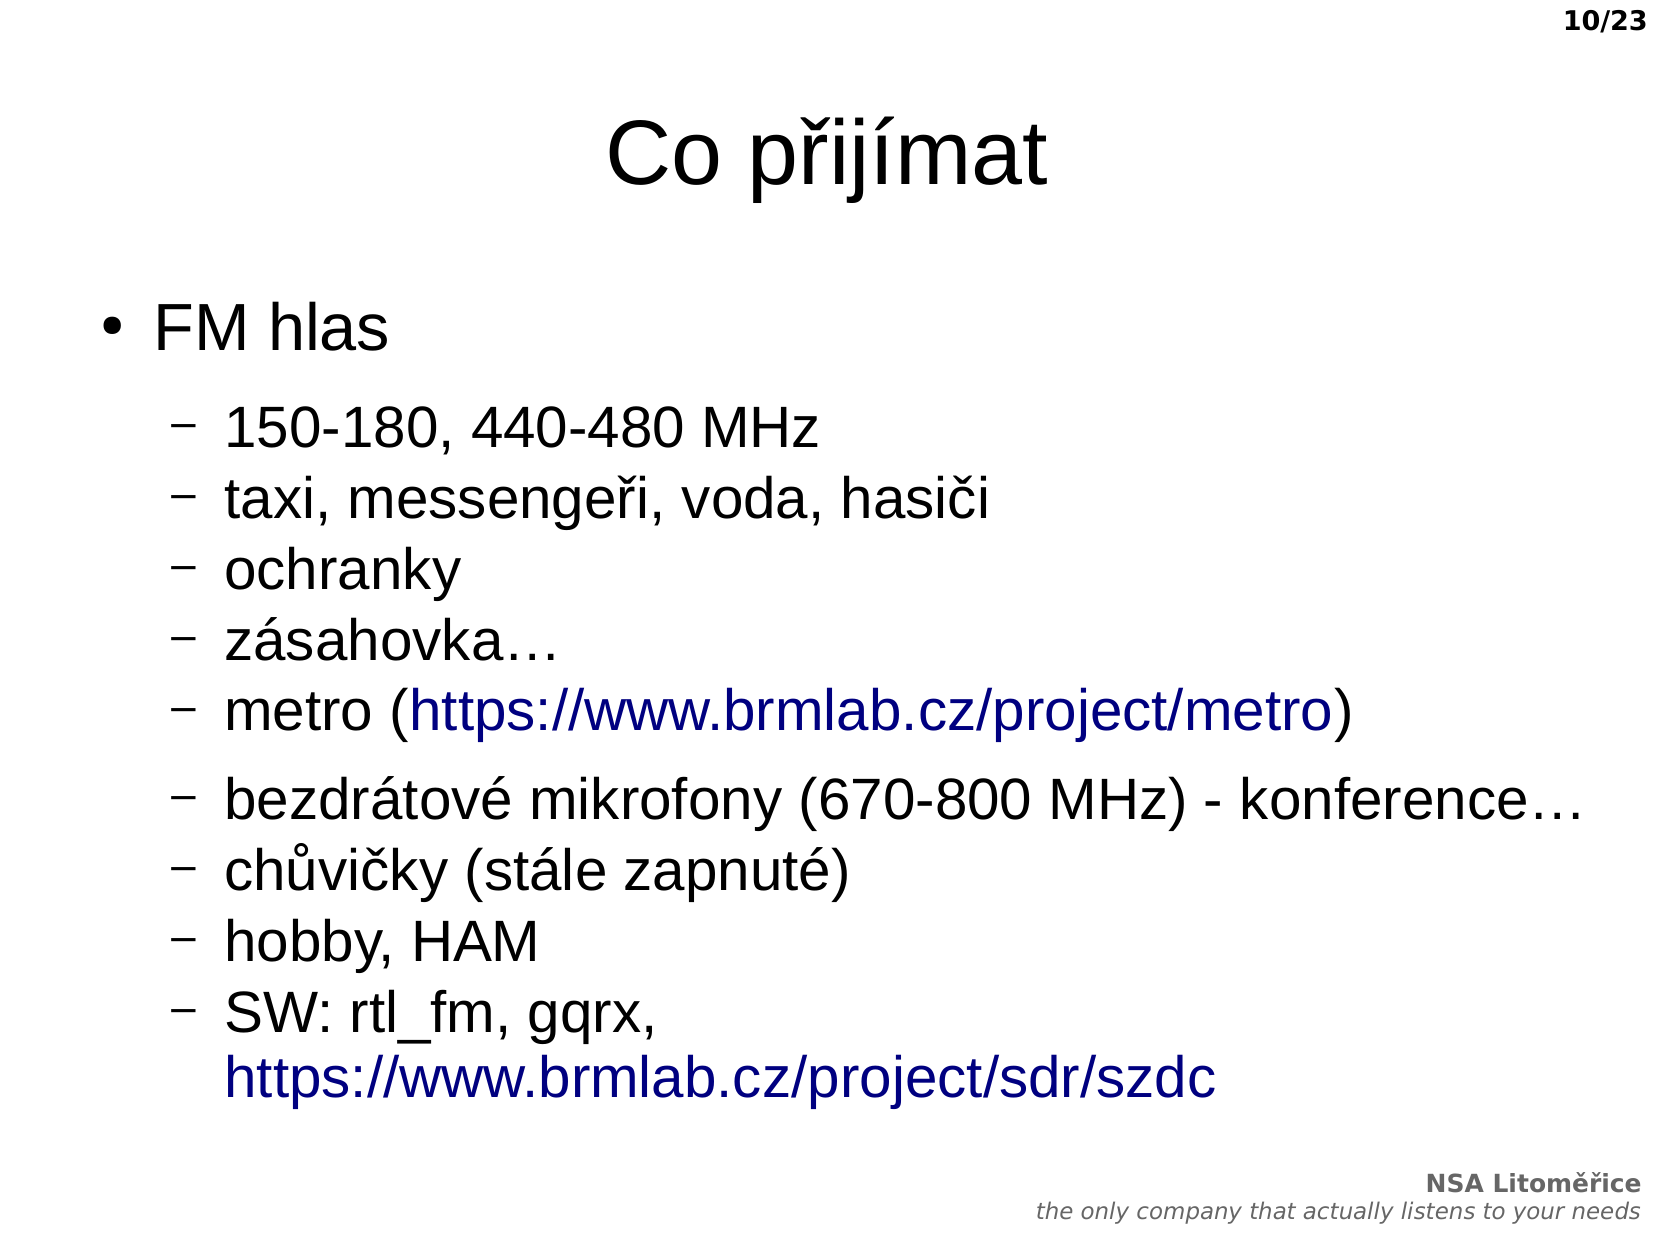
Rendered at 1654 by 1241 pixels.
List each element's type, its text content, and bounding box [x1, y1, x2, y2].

list FM hlas 150-180, 440-480 MHz taxi, messengeři, voda, hasiči ochranky zásahovka… metro (https://www.brmlab.cz/project/metro) bezdrátové mikrofony (670-800 MHz) - konference… chůvičky (stále zapnuté) hobby, HAM SW: rtl_fm, gqrx, https://www.brmlab.cz/project/sdr/szdc [82, 290, 1654, 1205]
title Co přijímat [82, 49, 1571, 257]
